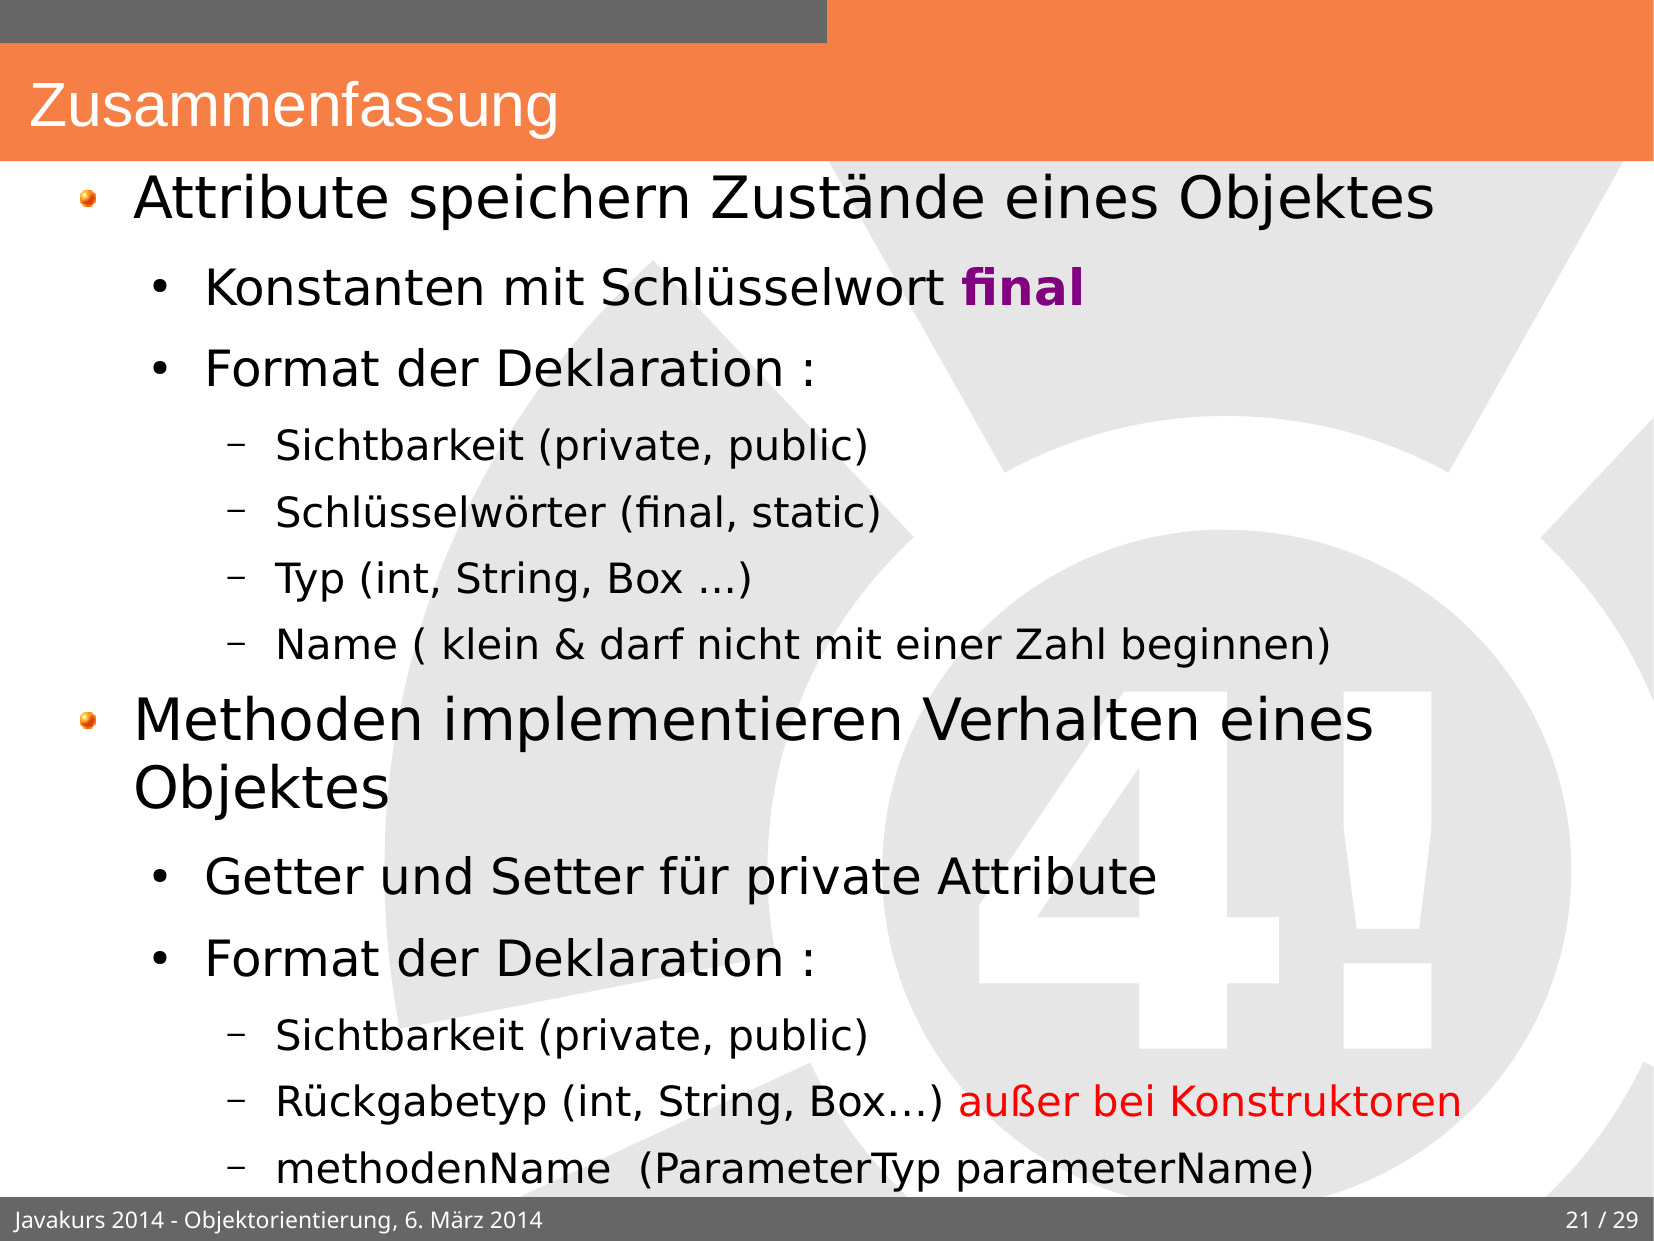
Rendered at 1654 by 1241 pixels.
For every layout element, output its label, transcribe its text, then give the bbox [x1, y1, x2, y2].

list Attribute speichern Zustände eines Objektes Konstanten mit Schlüsselwort final Format der Deklaration : Sichtbarkeit (private, public) Schlüsselwörter (final, static) Typ (int, String, Box ...) Name ( klein & darf nicht mit einer Zahl beginnen) Methoden implementieren Verhalten eines Objektes Getter und Setter für private Attribute Format der Deklaration : Sichtbarkeit (private, public) Rückgabetyp (int, String, Box…) außer bei Konstruktoren methodenName (ParameterTyp parameterName) [62, 164, 1571, 1241]
title Zusammenfassung [29, 67, 1595, 143]
